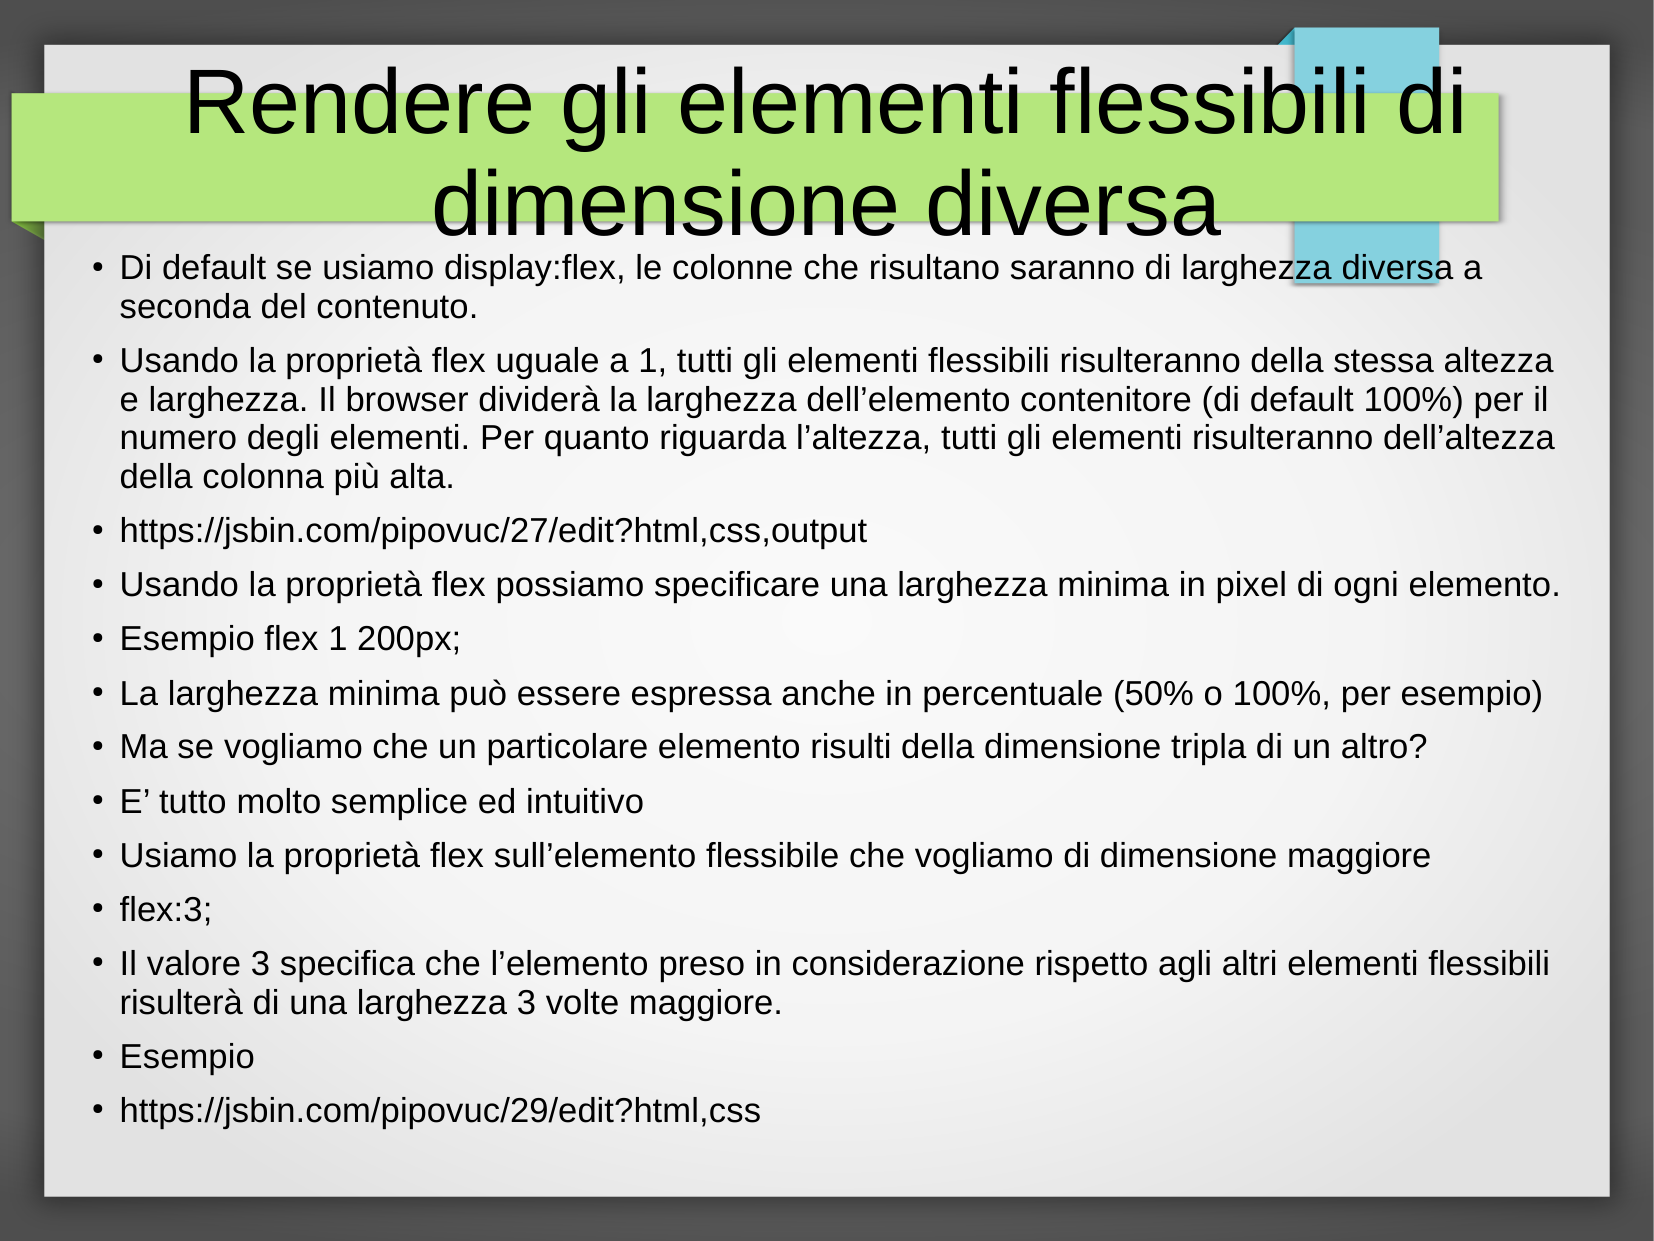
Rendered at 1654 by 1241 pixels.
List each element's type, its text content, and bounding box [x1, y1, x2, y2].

picture [0, 0, 1654, 1241]
title Rendere gli elementi flessibili di dimensione diversa [82, 49, 1571, 248]
list Di default se usiamo display:flex, le colonne che risultano saranno di larghezza diversa a seconda del contenuto. Usando la proprietà flex uguale a 1, tutti gli elementi flessibili risulteranno della stessa altezza e larghezza. Il browser dividerà la larghezza dell’elemento contenitore (di default 100%) per il numero degli elementi. Per quanto riguarda l’altezza, tutti gli elementi risulteranno dell’altezza della colonna più alta. https://jsbin.com/pipovuc/27/edit?html,css,output Usando la proprietà flex possiamo specificare una larghezza minima in pixel di ogni elemento. Esempio flex 1 200px; La larghezza minima può essere espressa anche in percentuale (50% o 100%, per esempio) Ma se vogliamo che un particolare elemento risulti della dimensione tripla di un altro? E’ tutto molto semplice ed intuitivo Usiamo la proprietà flex sull’elemento flessibile che vogliamo di dimensione maggiore flex:3; Il valore 3 specifica che l’elemento preso in considerazione rispetto agli altri elementi flessibili risulterà di una larghezza 3 volte maggiore. Esempio https://jsbin.com/pipovuc/29/edit?html,css [82, 248, 1571, 1182]
